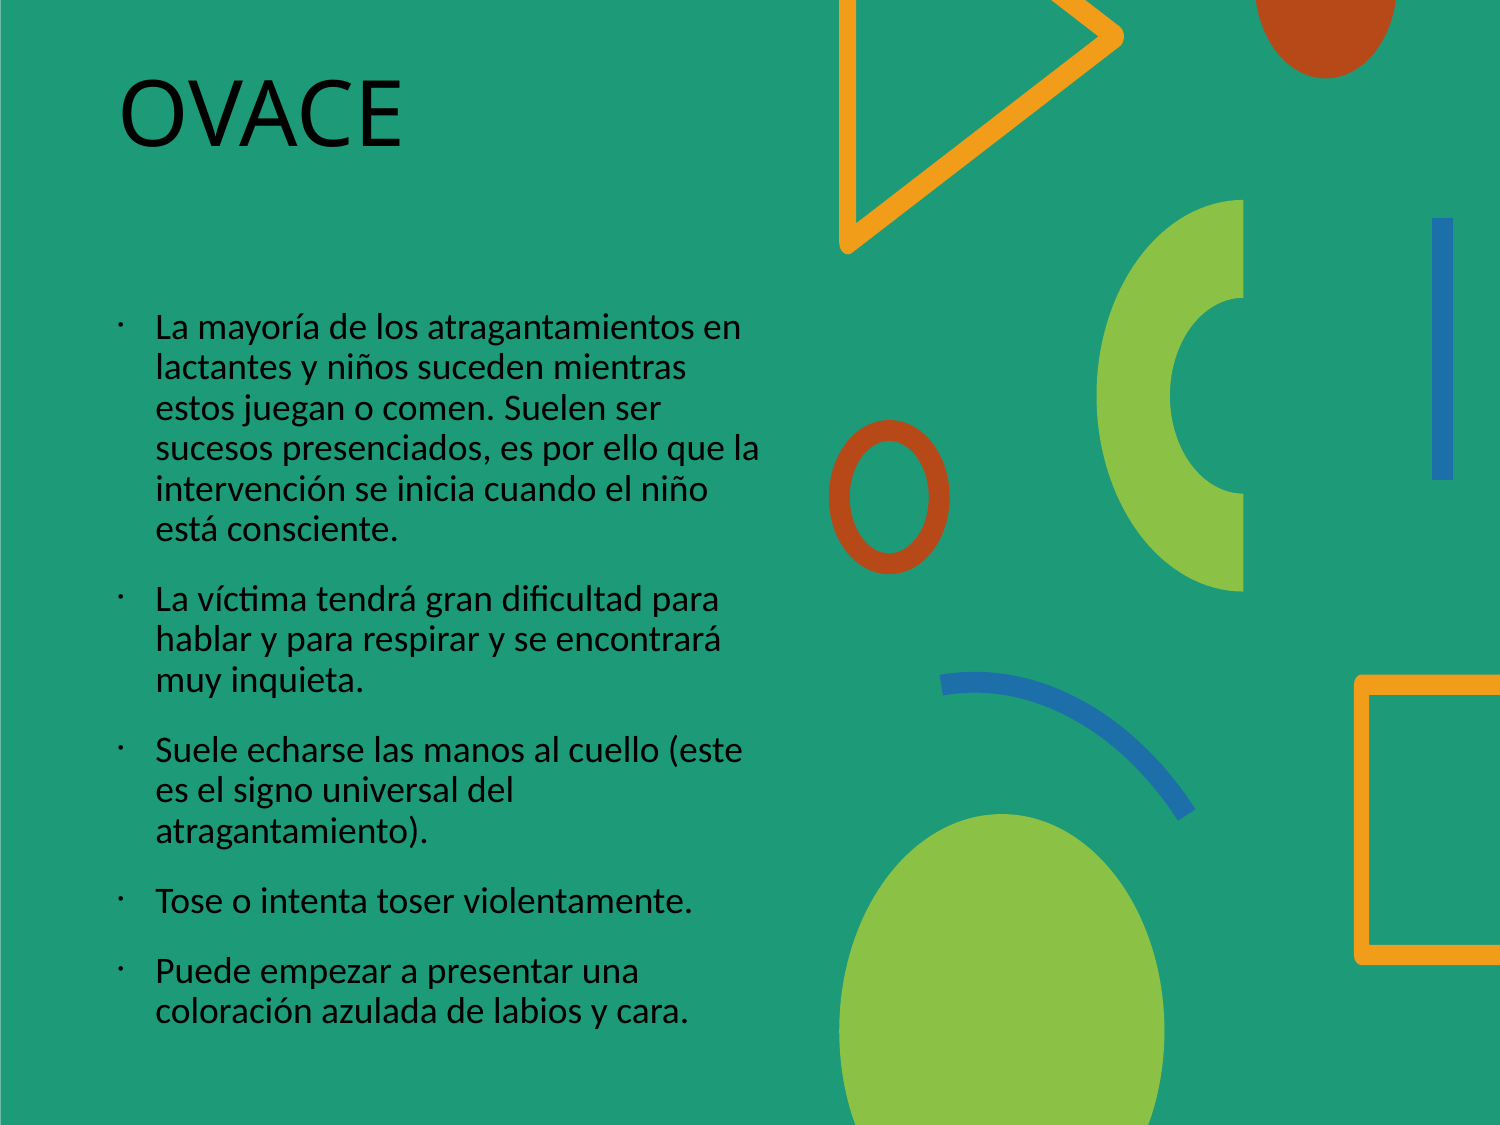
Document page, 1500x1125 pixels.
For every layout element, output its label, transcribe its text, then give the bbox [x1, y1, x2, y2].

text_box [0, 0, 1500, 1125]
title OVACE [103, 59, 787, 278]
list La mayoría de los atragantamientos en lactantes y niños suceden mientras estos juegan o comen. Suelen ser sucesos presenciados, es por ello que la intervención se inicia cuando el niño está consciente. La víctima tendrá gran dificultad para hablar y para respirar y se encontrará muy inquieta. Suele echarse las manos al cuello (este es el signo universal del atragantamiento). Tose o intenta toser violentamente. Puede empezar a presentar una coloración azulada de labios y cara. [103, 299, 787, 1014]
